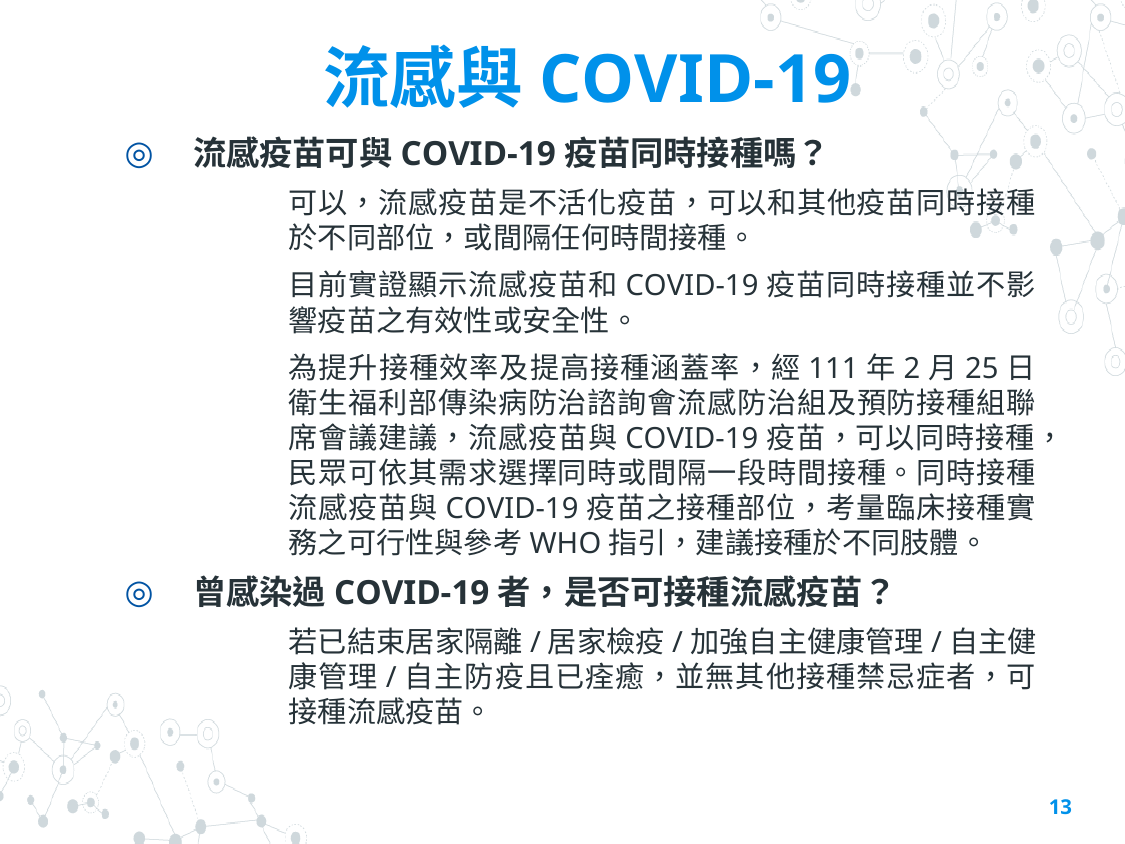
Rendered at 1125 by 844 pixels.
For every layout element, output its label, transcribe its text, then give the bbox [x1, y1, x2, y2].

title 流感與COVID-19 [108, 20, 1067, 104]
list 流感疫苗可與COVID-19疫苗同時接種嗎？ 可以，流感疫苗是不活化疫苗，可以和其他疫苗同時接種於不同部位，或間隔任何時間接種。 目前實證顯示流感疫苗和COVID-19疫苗同時接種並不影響疫苗之有效性或安全性。 為提升接種效率及提高接種涵蓋率，經111年2月25日衛生福利部傳染病防治諮詢會流感防治組及預防接種組聯席會議建議，流感疫苗與COVID-19疫苗，可以同時接種，民眾可依其需求選擇同時或間隔一段時間接種。同時接種流感疫苗與COVID-19疫苗之接種部位，考量臨床接種實務之可行性與參考WHO指引，建議接種於不同肢體。 曾感染過COVID-19者，是否可接種流感疫苗？ 若已結束居家隔離/居家檢疫/加強自主健康管理/自主健康管理/自主防疫且已痊癒，並無其他接種禁忌症者，可接種流感疫苗。 [96, 124, 1052, 805]
text_box 13 [1033, 779, 1102, 844]
